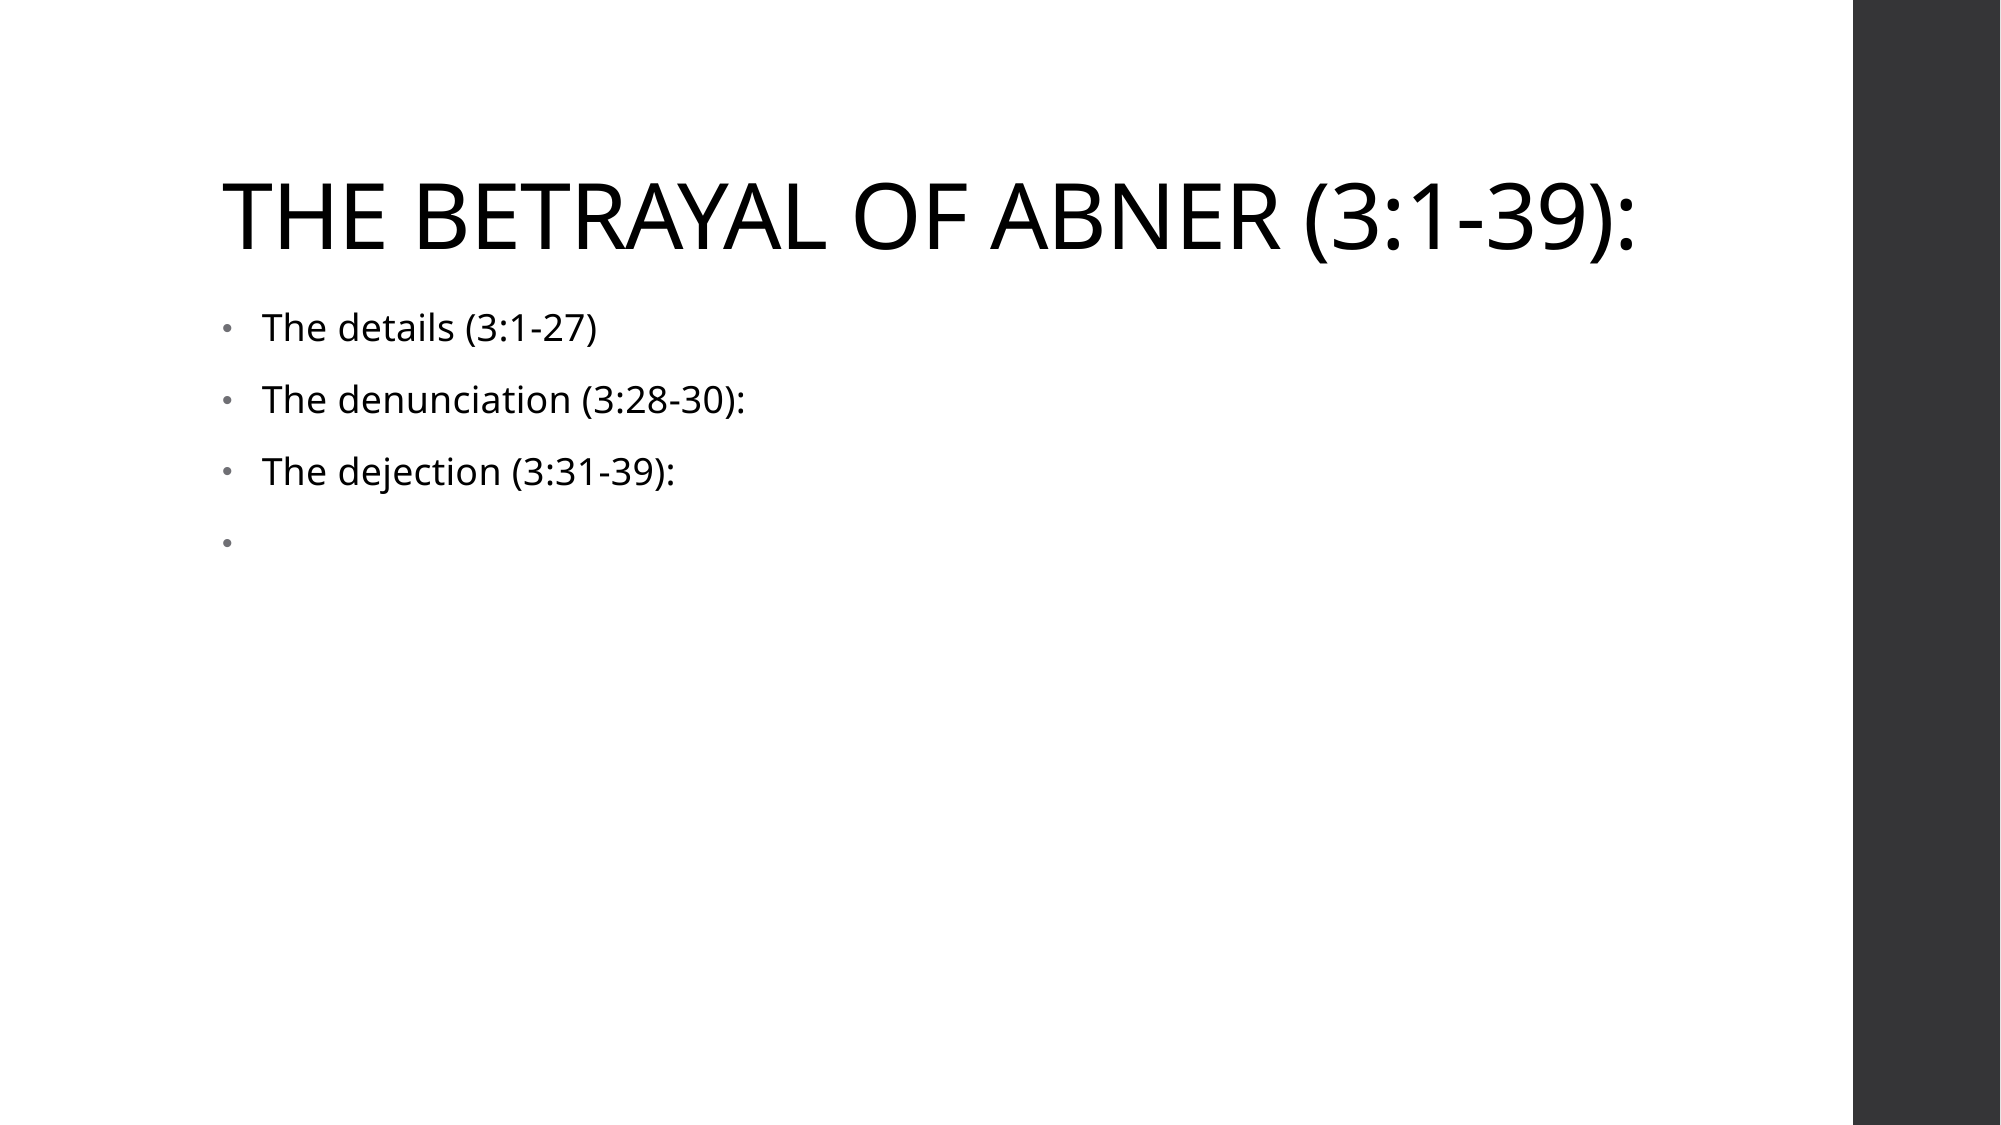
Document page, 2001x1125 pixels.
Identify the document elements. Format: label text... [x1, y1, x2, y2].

list The details (3:1-27) The denunciation (3:28-30): The dejection (3:31-39): [206, 299, 1617, 1014]
title THE BETRAYAL OF ABNER (3:1-39): [206, 60, 1797, 278]
